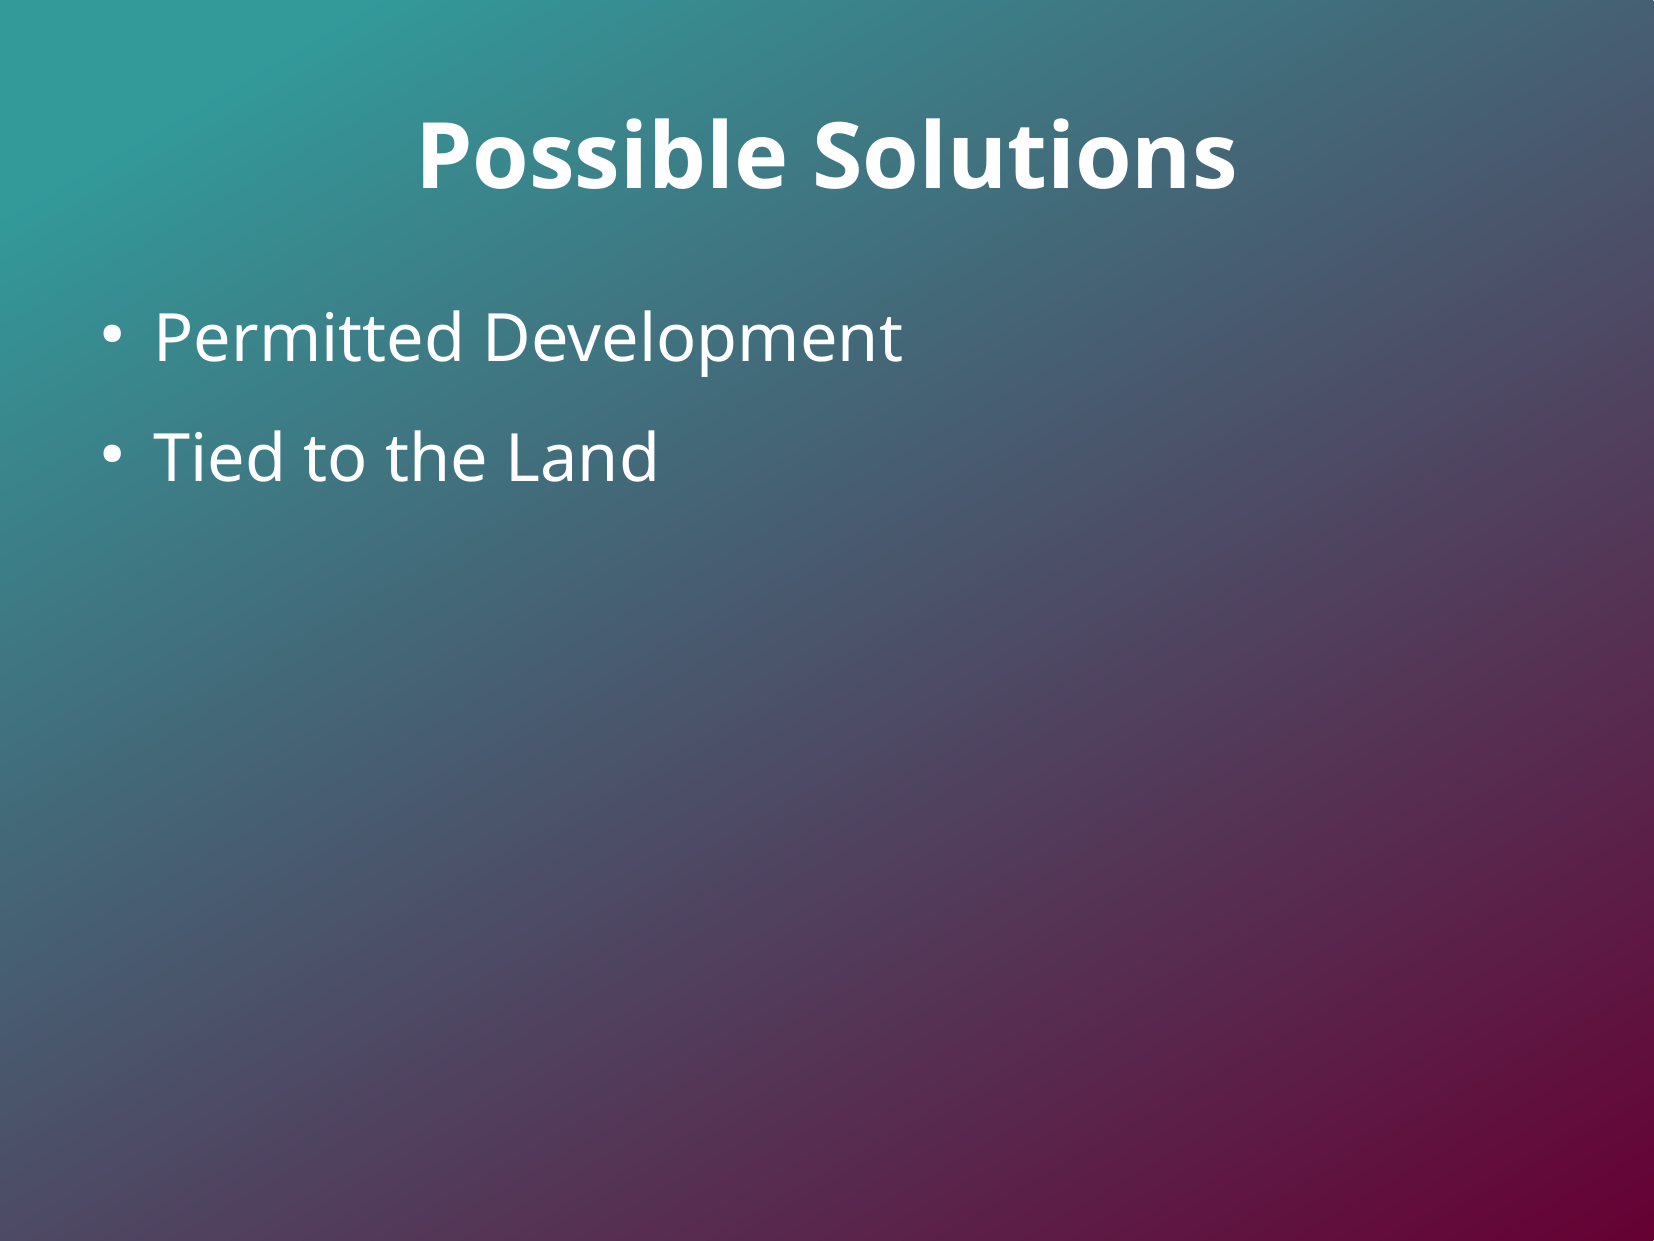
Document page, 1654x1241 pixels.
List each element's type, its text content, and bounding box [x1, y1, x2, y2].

list Permitted Development Tied to the Land [82, 290, 1571, 1109]
title Possible Solutions [82, 49, 1571, 257]
